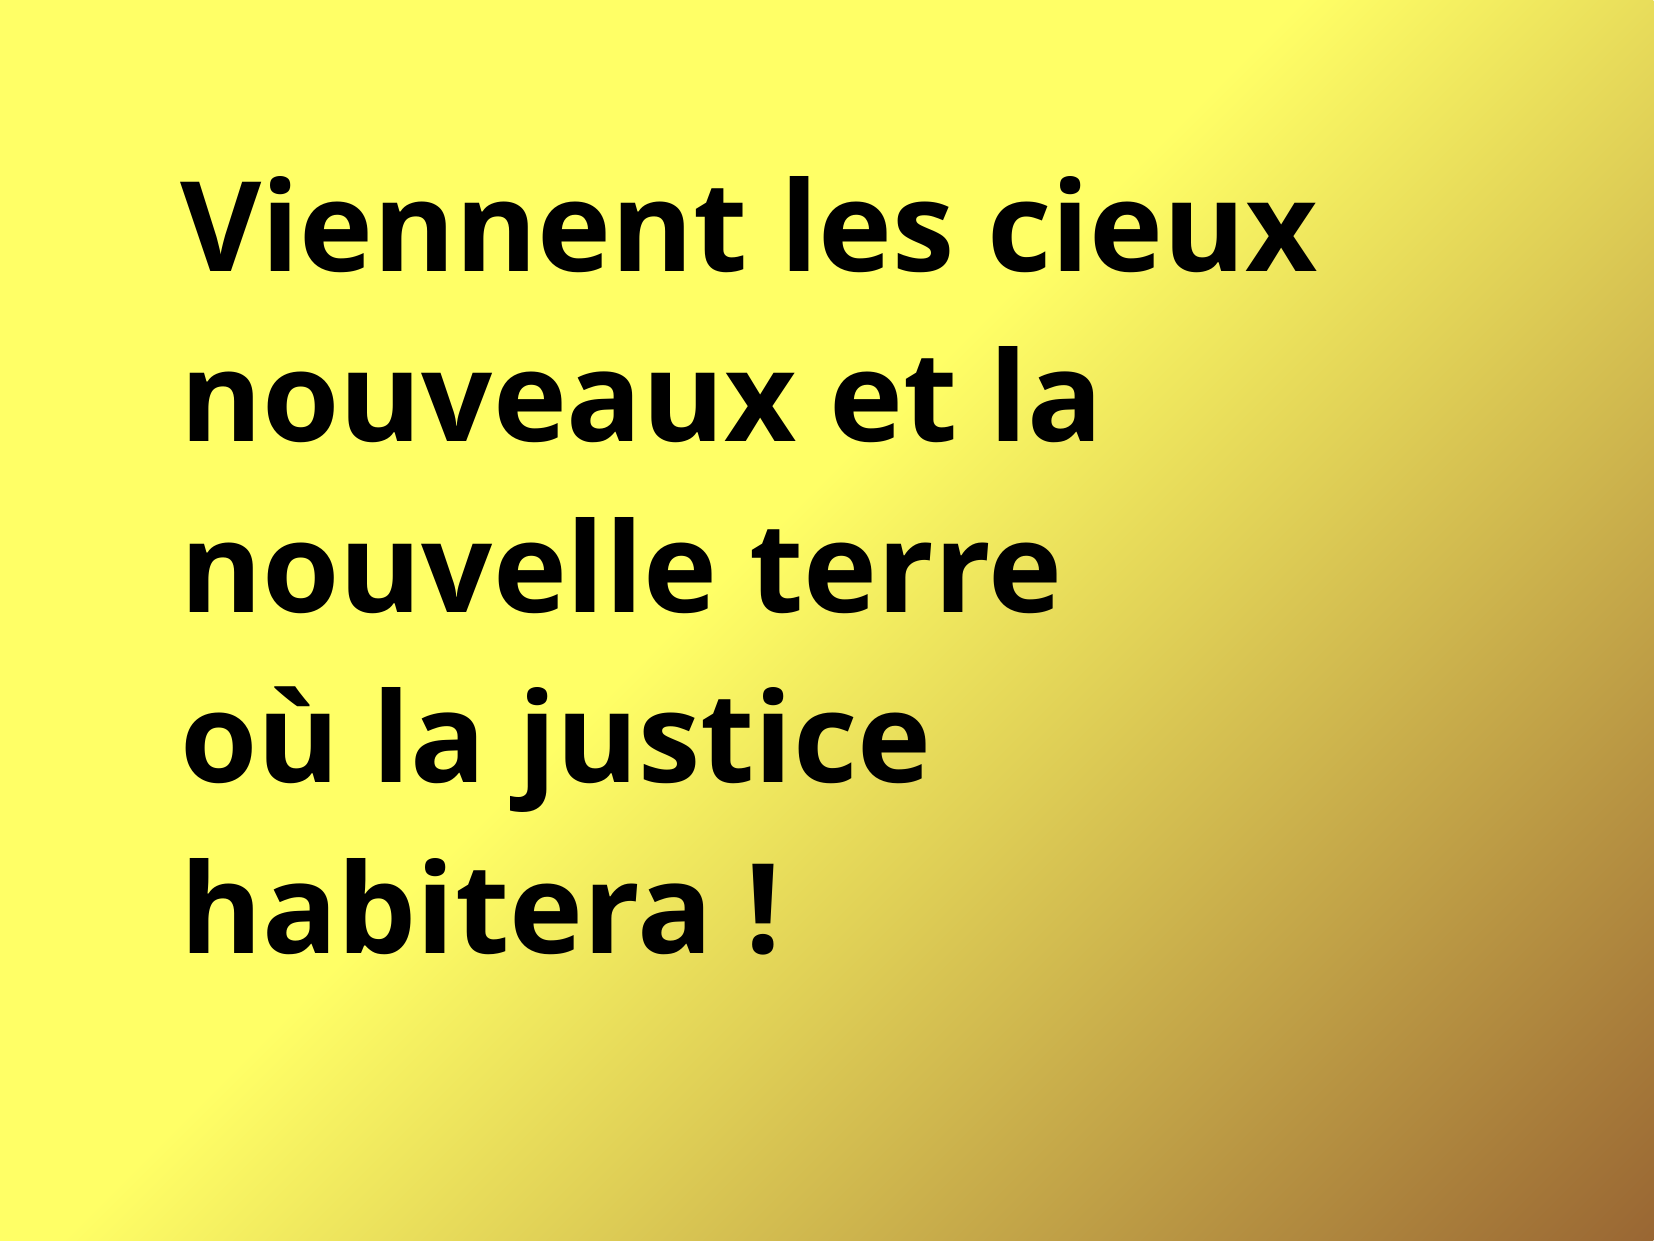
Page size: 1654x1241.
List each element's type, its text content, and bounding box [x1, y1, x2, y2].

text_box Viennent les cieux nouveaux et la nouvelle terre où la justice habitera ! [94, 129, 1524, 1017]
